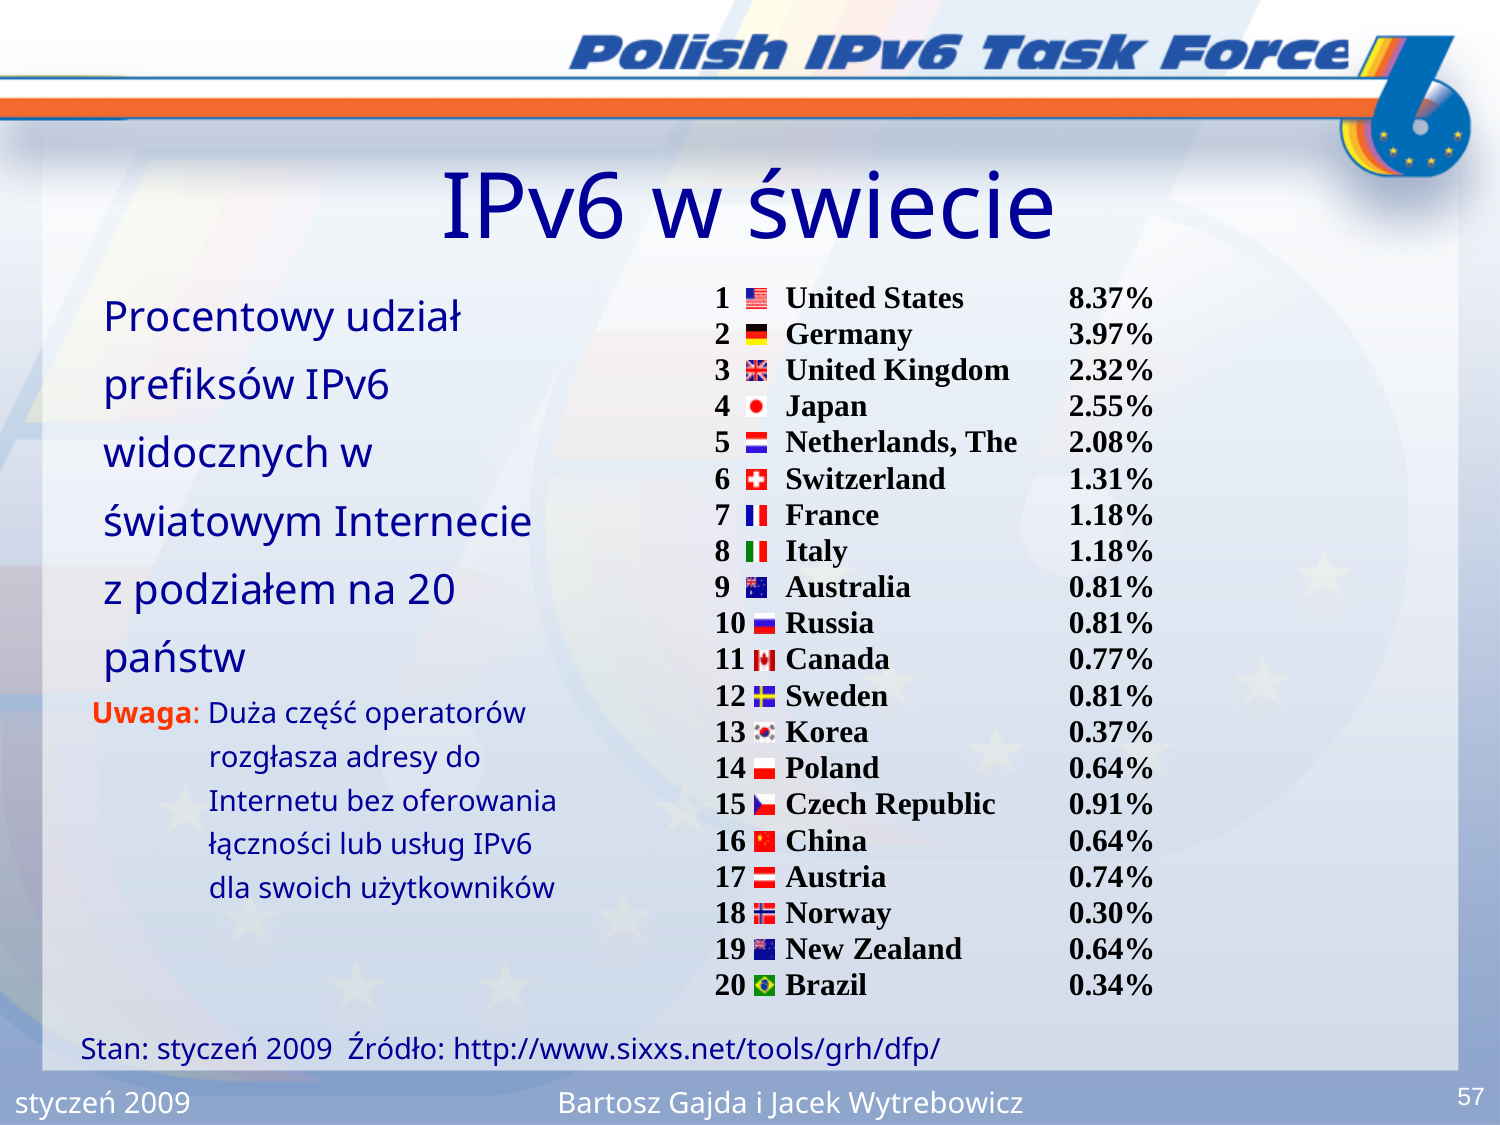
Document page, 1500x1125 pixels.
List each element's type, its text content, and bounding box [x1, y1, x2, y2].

picture [0, 0, 1500, 1125]
title IPv6 w świecie [112, 125, 1388, 281]
text_box Procentowy udział prefiksów IPv6 widocznych w światowym Internecie z podziałem na 20 państw [88, 267, 562, 680]
text_box Stan: styczeń 2009 Źródło: http://www.sixxs.net/tools/grh/dfp/ [65, 1020, 957, 1076]
text_box Uwaga: Duża część operatorów rozgłasza adresy do Internetu bez oferowania łączności lub usług IPv6 dla swoich użytkowników [76, 680, 589, 915]
chart [714, 278, 1500, 1004]
